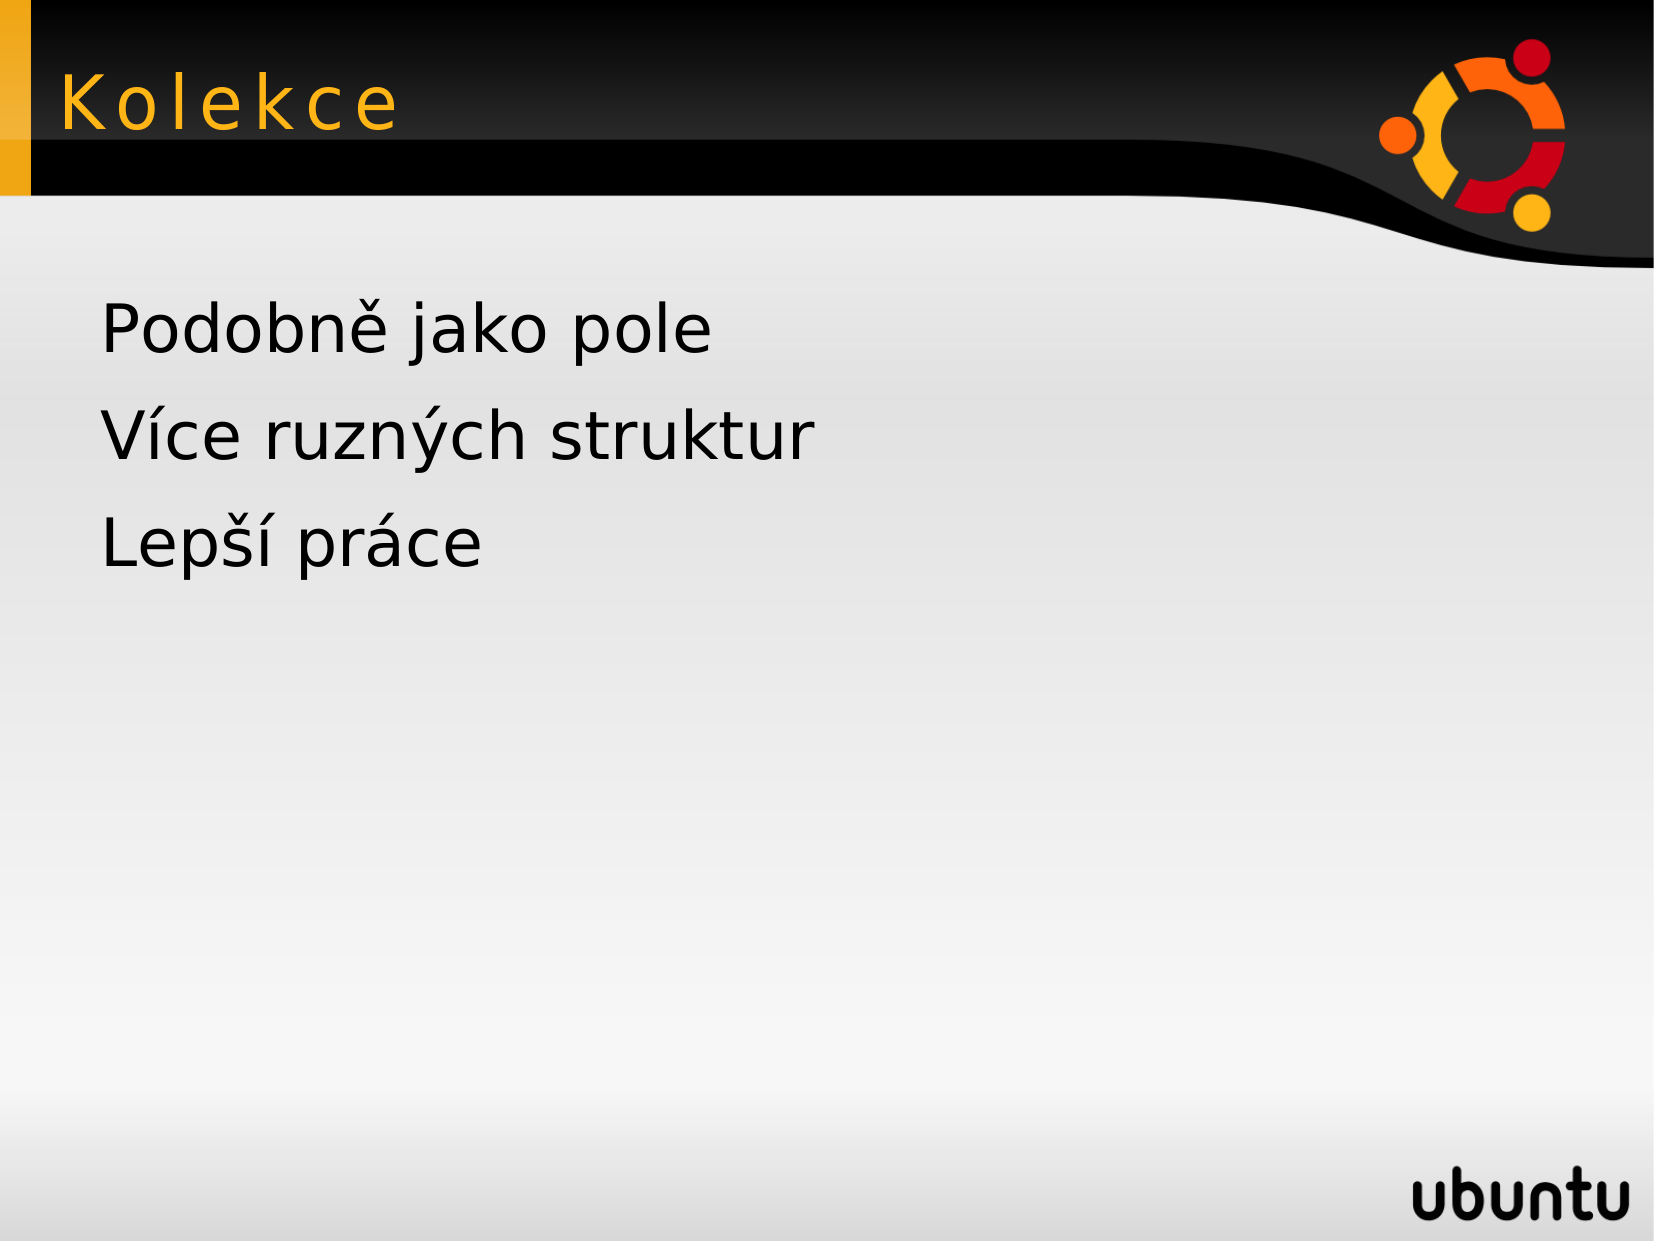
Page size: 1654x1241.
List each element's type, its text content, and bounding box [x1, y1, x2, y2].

picture [0, 0, 1654, 1241]
list Podobně jako pole Více ruzných struktur Lepší práce [82, 290, 1571, 1109]
title Kolekce [59, 36, 1270, 171]
